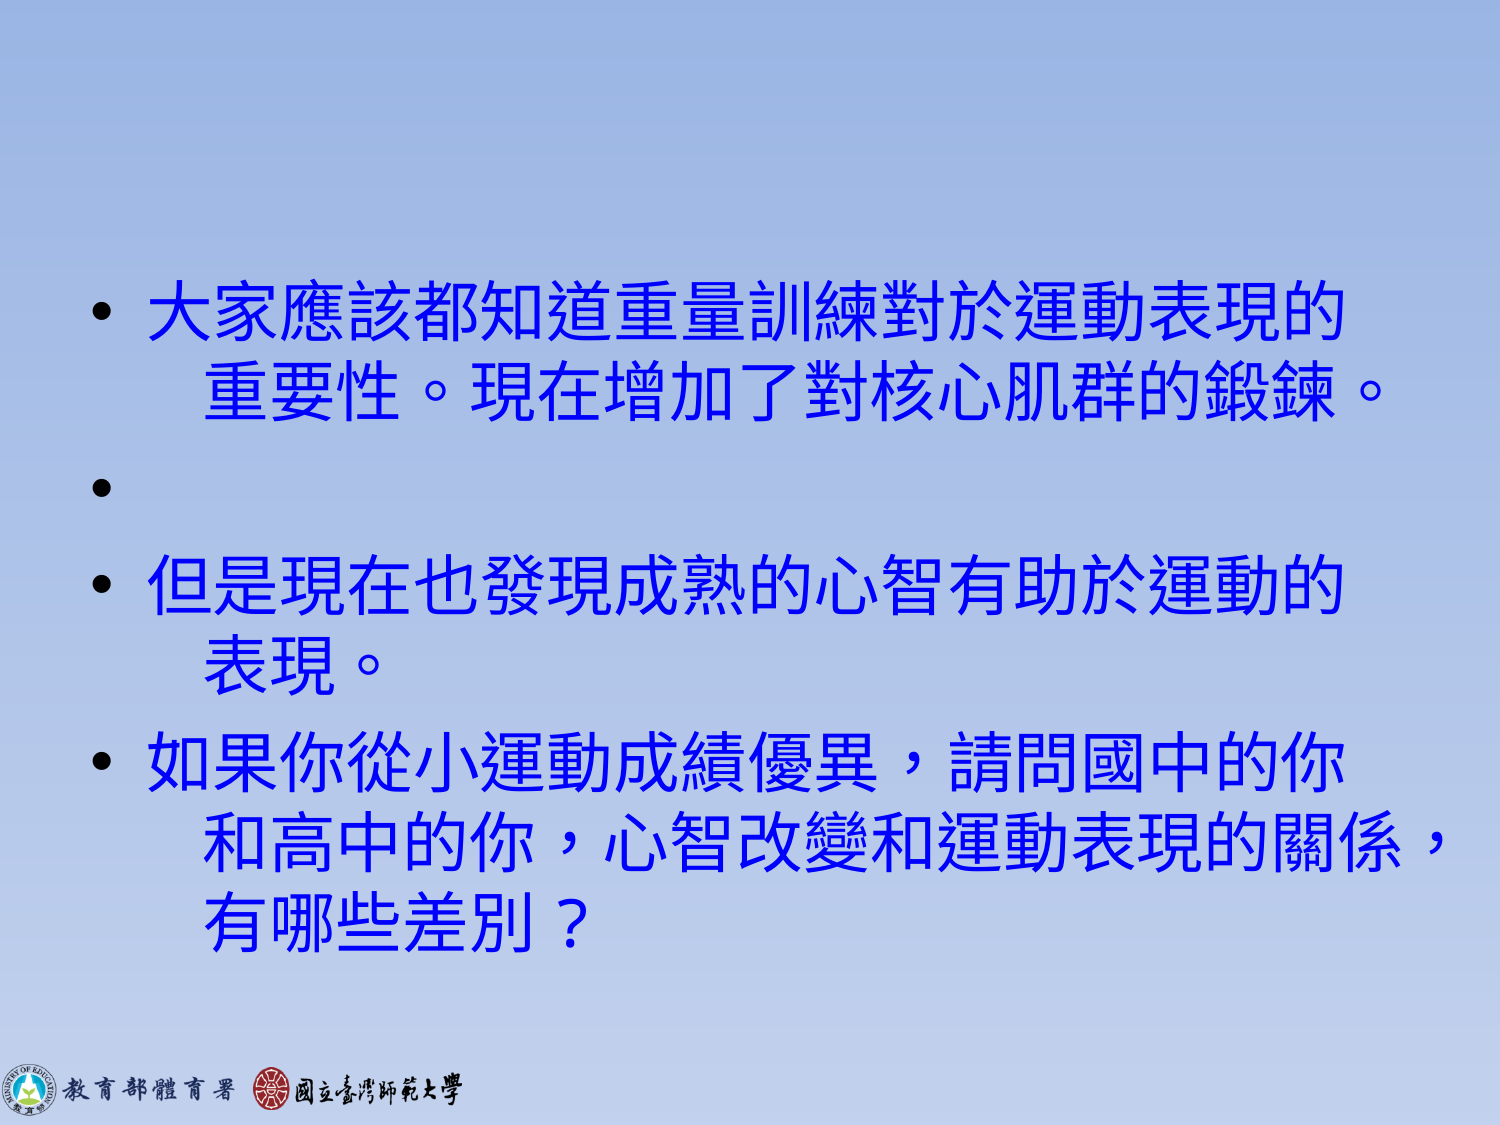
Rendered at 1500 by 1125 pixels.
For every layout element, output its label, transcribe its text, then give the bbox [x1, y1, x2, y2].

list 大家應該都知道重量訓練對於運動表現的重要性。現在增加了對核心肌群的鍛鍊。 但是現在也發現成熟的心智有助於運動的表現。 如果你從小運動成績優異，請問國中的你和高中的你，心智改變和運動表現的關係，有哪些差別? [75, 262, 1426, 1005]
